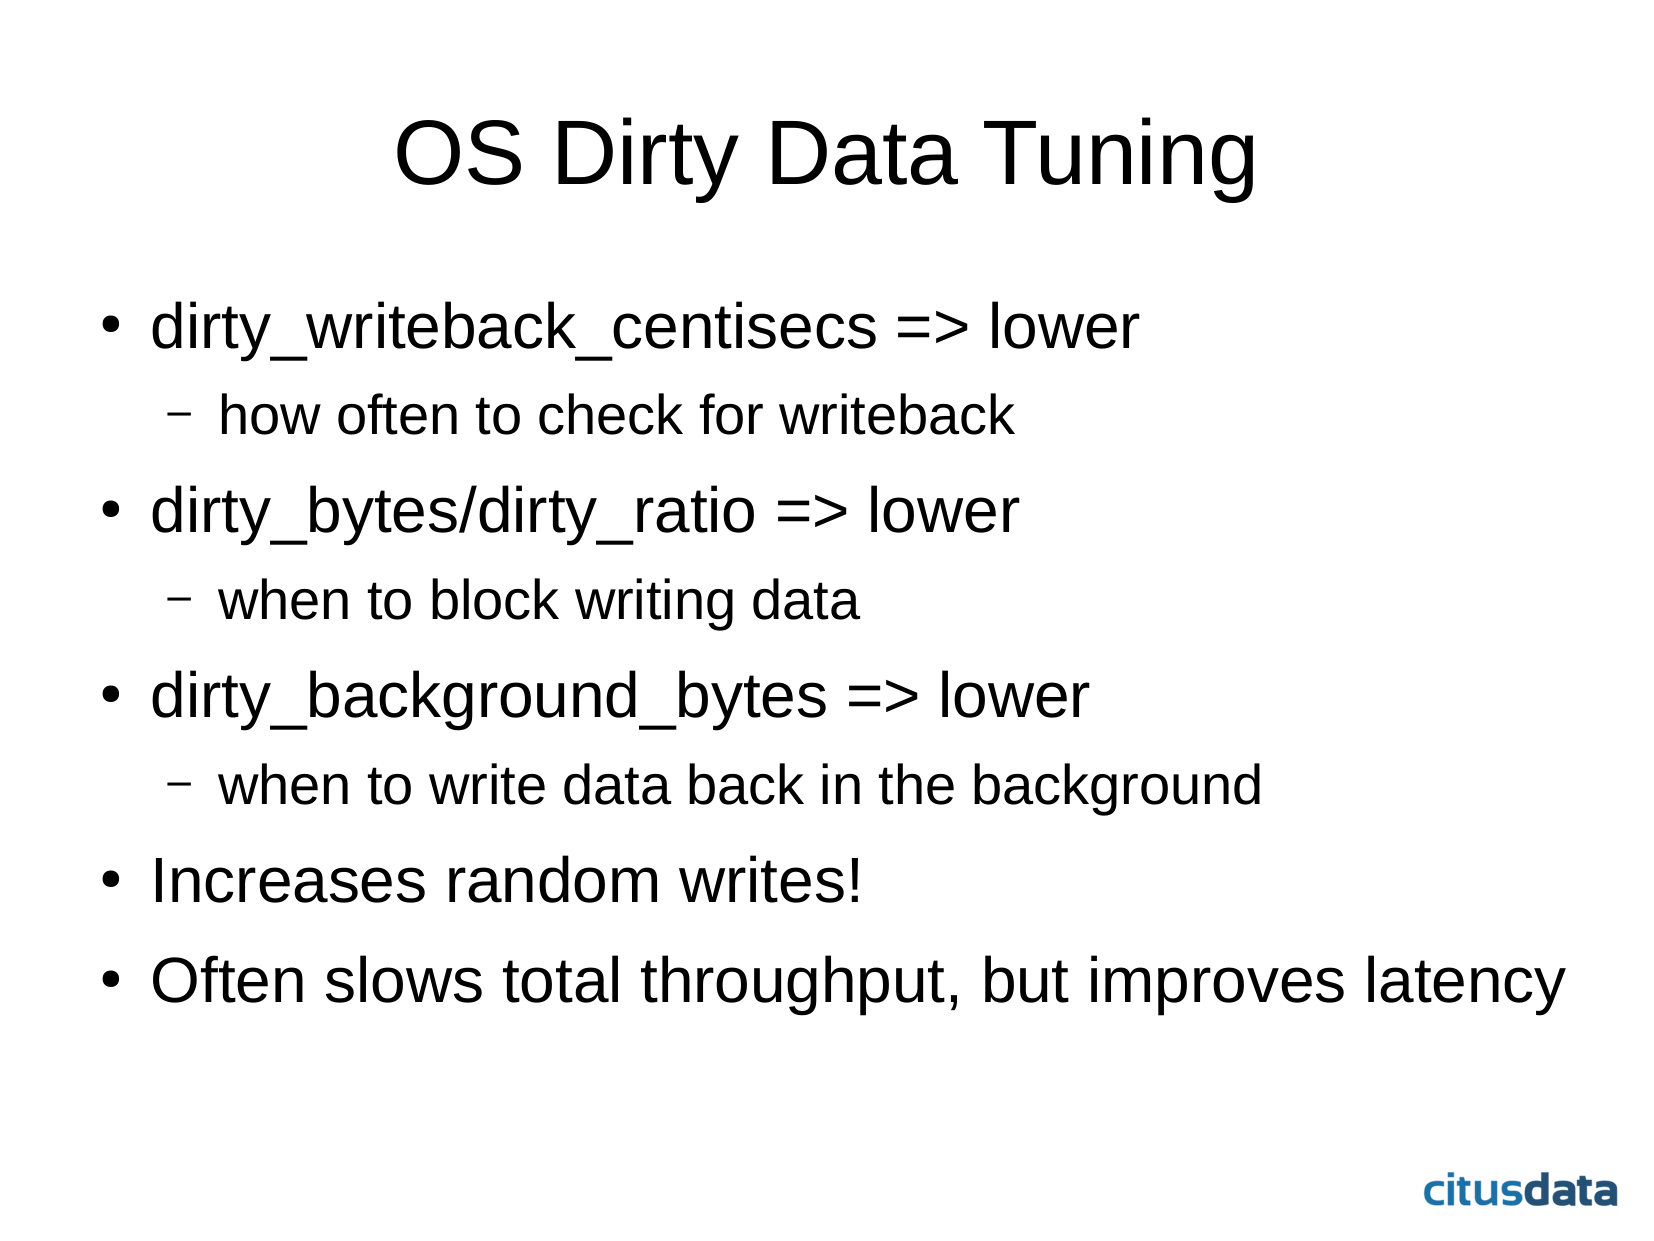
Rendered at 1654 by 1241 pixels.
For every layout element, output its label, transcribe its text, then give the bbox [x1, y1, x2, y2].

title OS Dirty Data Tuning [82, 49, 1571, 257]
picture [1420, 1167, 1622, 1209]
list dirty_writeback_centisecs => lower how often to check for writeback dirty_bytes/dirty_ratio => lower when to block writing data dirty_background_bytes => lower when to write data back in the background Increases random writes! Often slows total throughput, but improves latency [82, 290, 1571, 1096]
